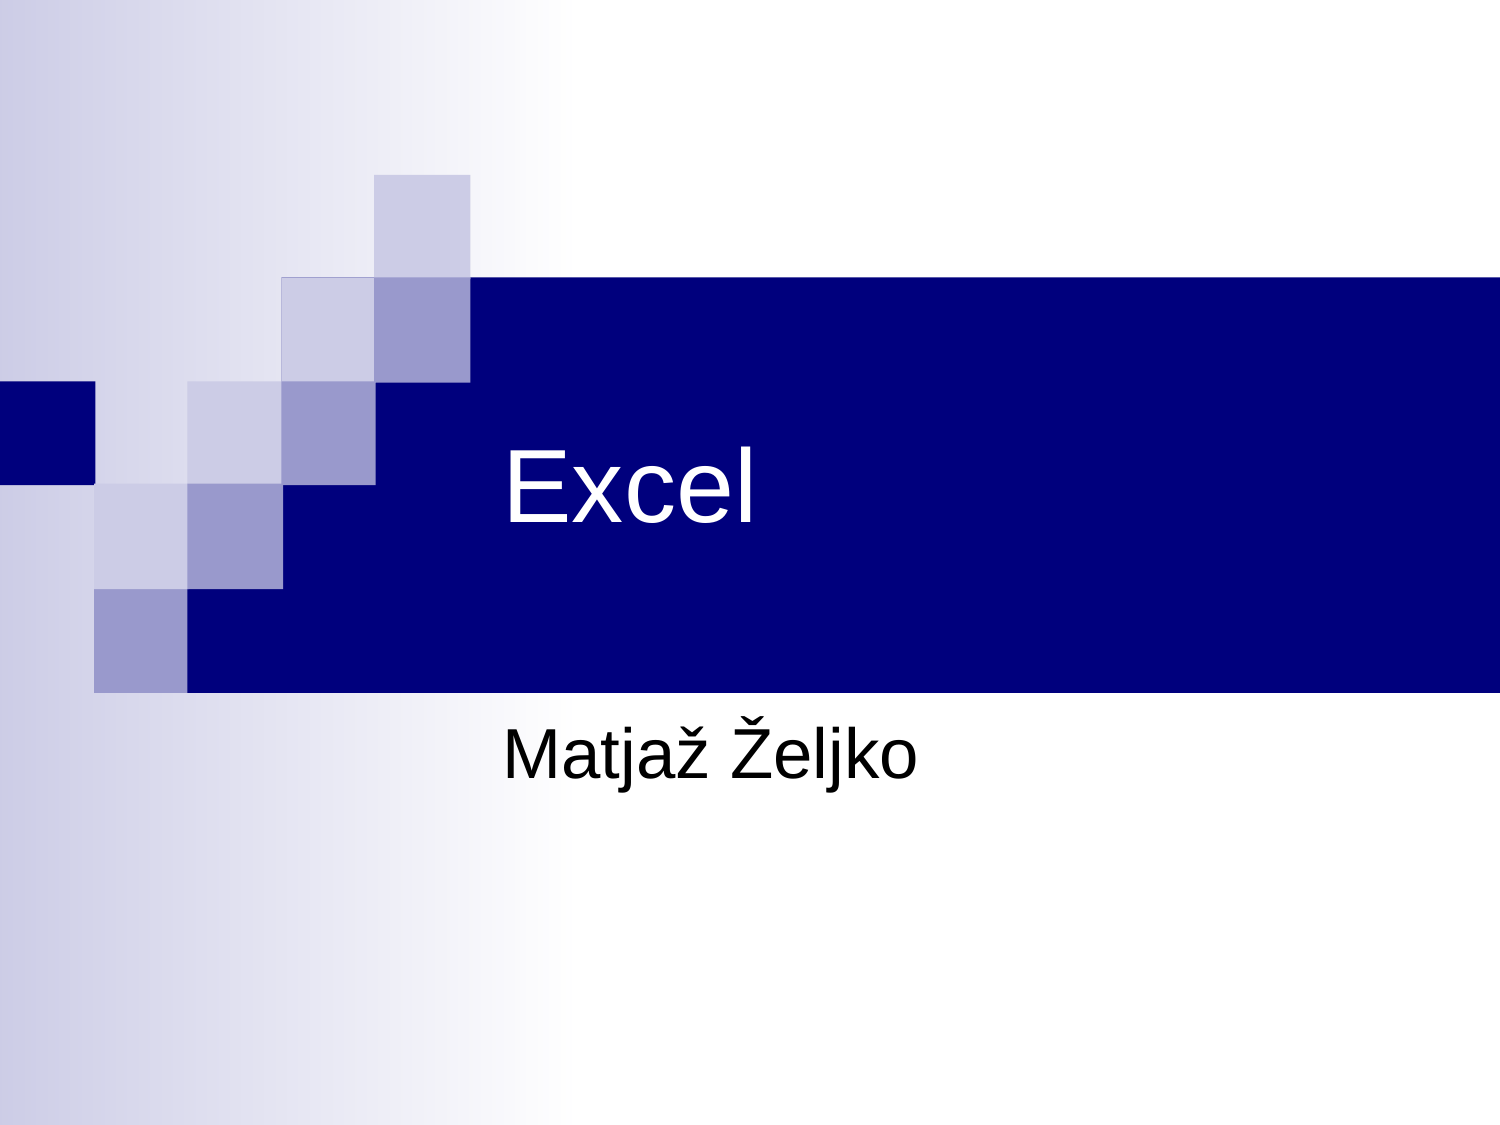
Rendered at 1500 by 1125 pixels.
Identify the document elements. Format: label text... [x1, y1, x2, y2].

subtitle Matjaž Željko [487, 699, 1475, 988]
title Excel [487, 299, 1475, 663]
